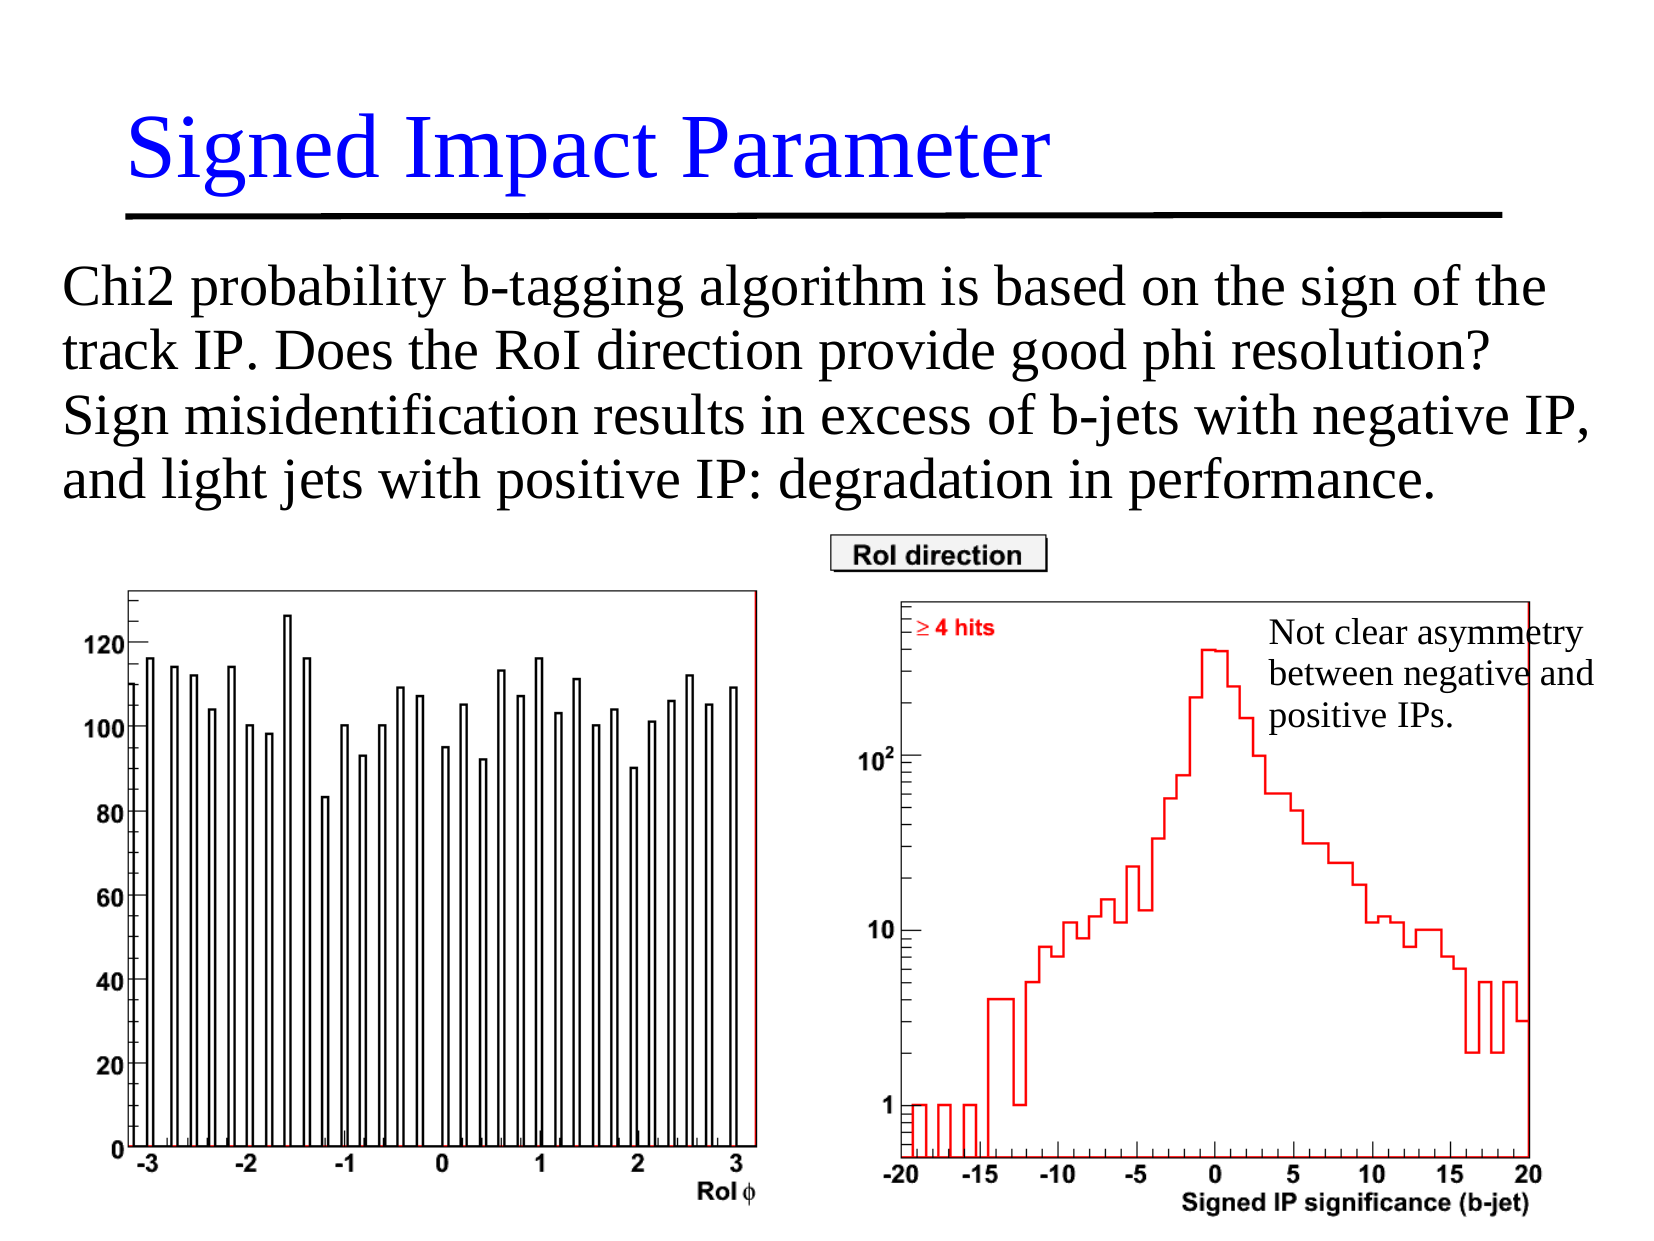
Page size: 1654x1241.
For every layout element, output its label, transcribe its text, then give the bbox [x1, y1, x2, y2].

text_box Chi2 probability b-tagging algorithm is based on the sign of the track IP. Does the RoI direction provide good phi resolution? Sign misidentification results in excess of b-jets with negative IP, and light jets with positive IP: degradation in performance. [62, 253, 1572, 512]
text_box Signed Impact Parameter [125, 95, 1592, 211]
picture [50, 521, 1608, 1228]
text_box Not clear asymmetry between negative and positive IPs. [1268, 610, 1597, 736]
